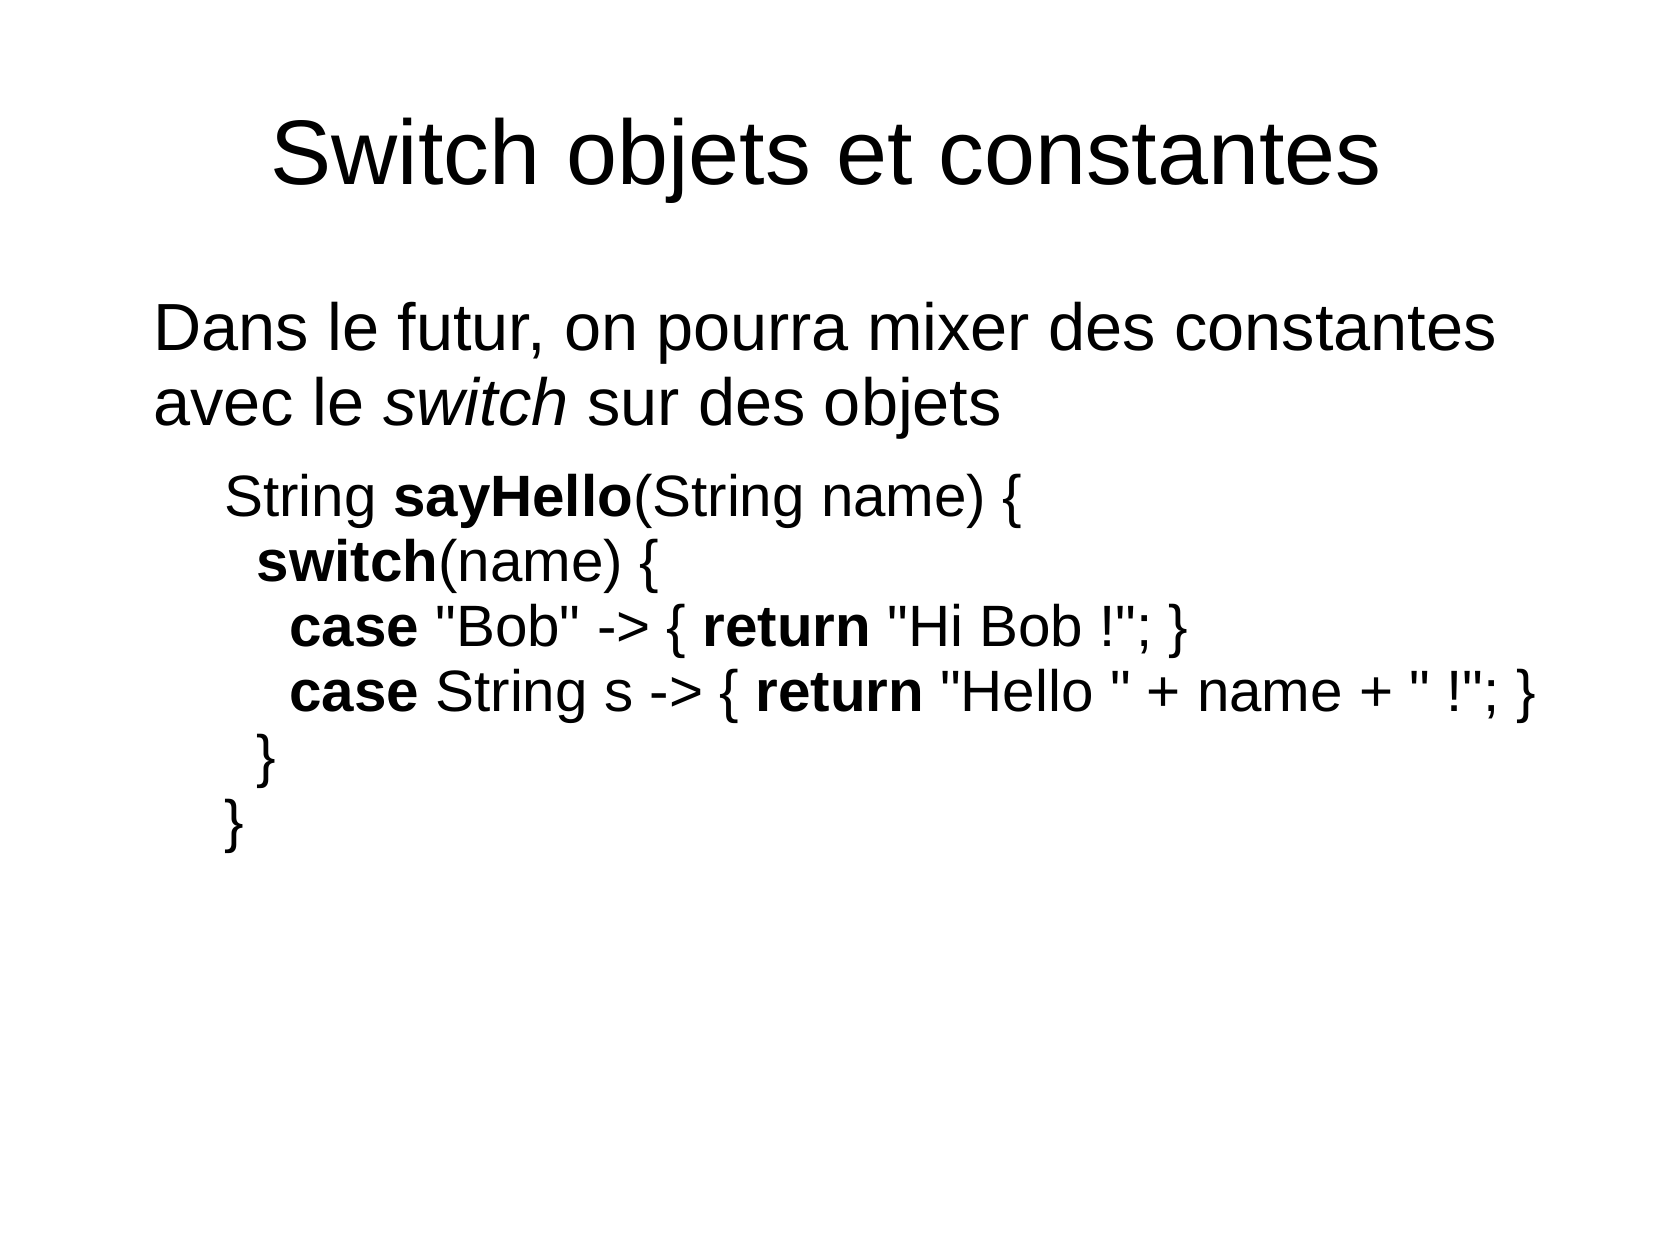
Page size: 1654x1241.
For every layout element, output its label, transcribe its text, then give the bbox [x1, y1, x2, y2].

title Switch objets et constantes [82, 49, 1571, 257]
list Dans le futur, on pourra mixer des constantes avec le switch sur des objets String sayHello(String name) { switch(name) { case "Bob" -> { return "Hi Bob !"; } case String s -> { return "Hello " + name + " !"; } } } [82, 290, 1571, 1111]
